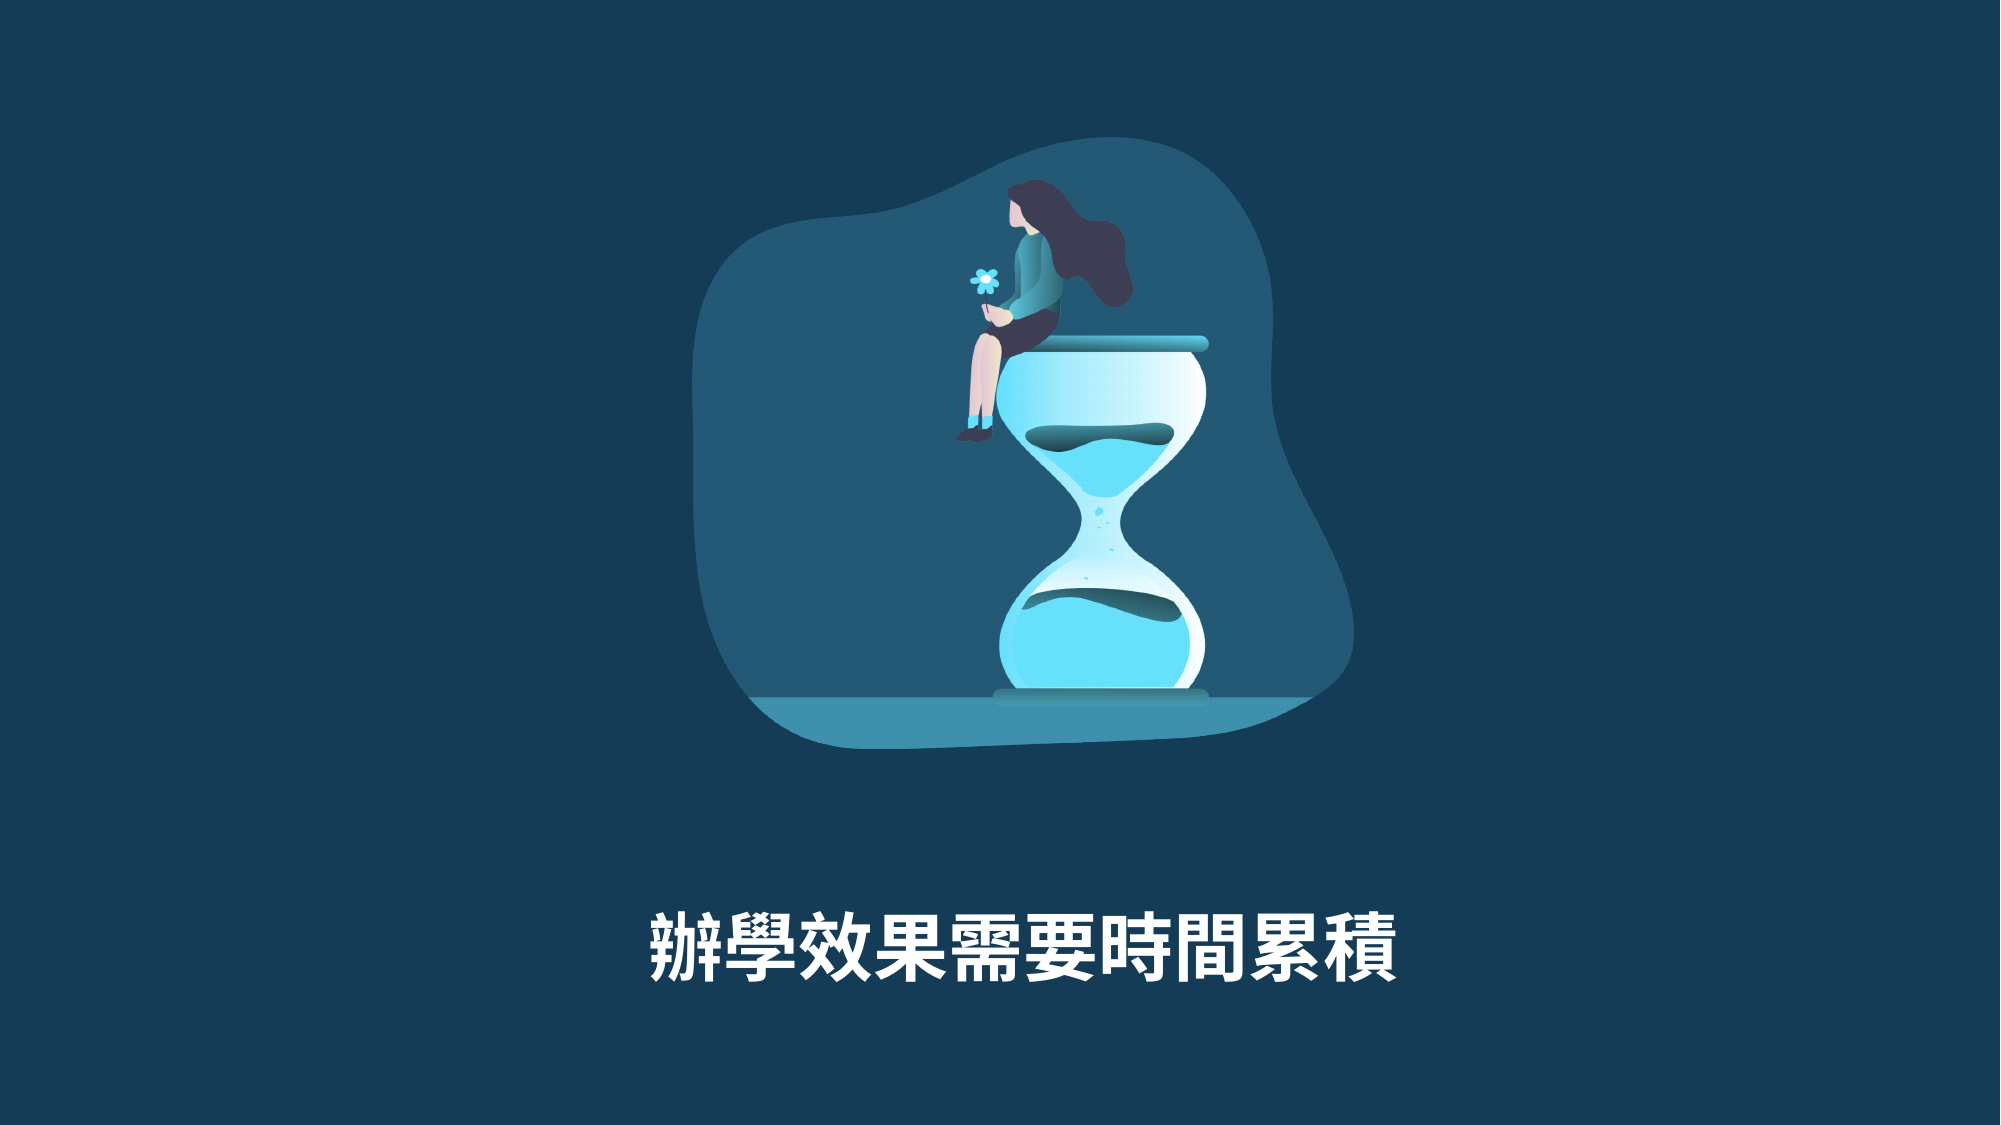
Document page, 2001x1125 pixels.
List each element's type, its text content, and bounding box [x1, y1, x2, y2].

picture [692, 137, 1354, 749]
text_box 辦學效果需要時間累積 [633, 893, 1461, 999]
